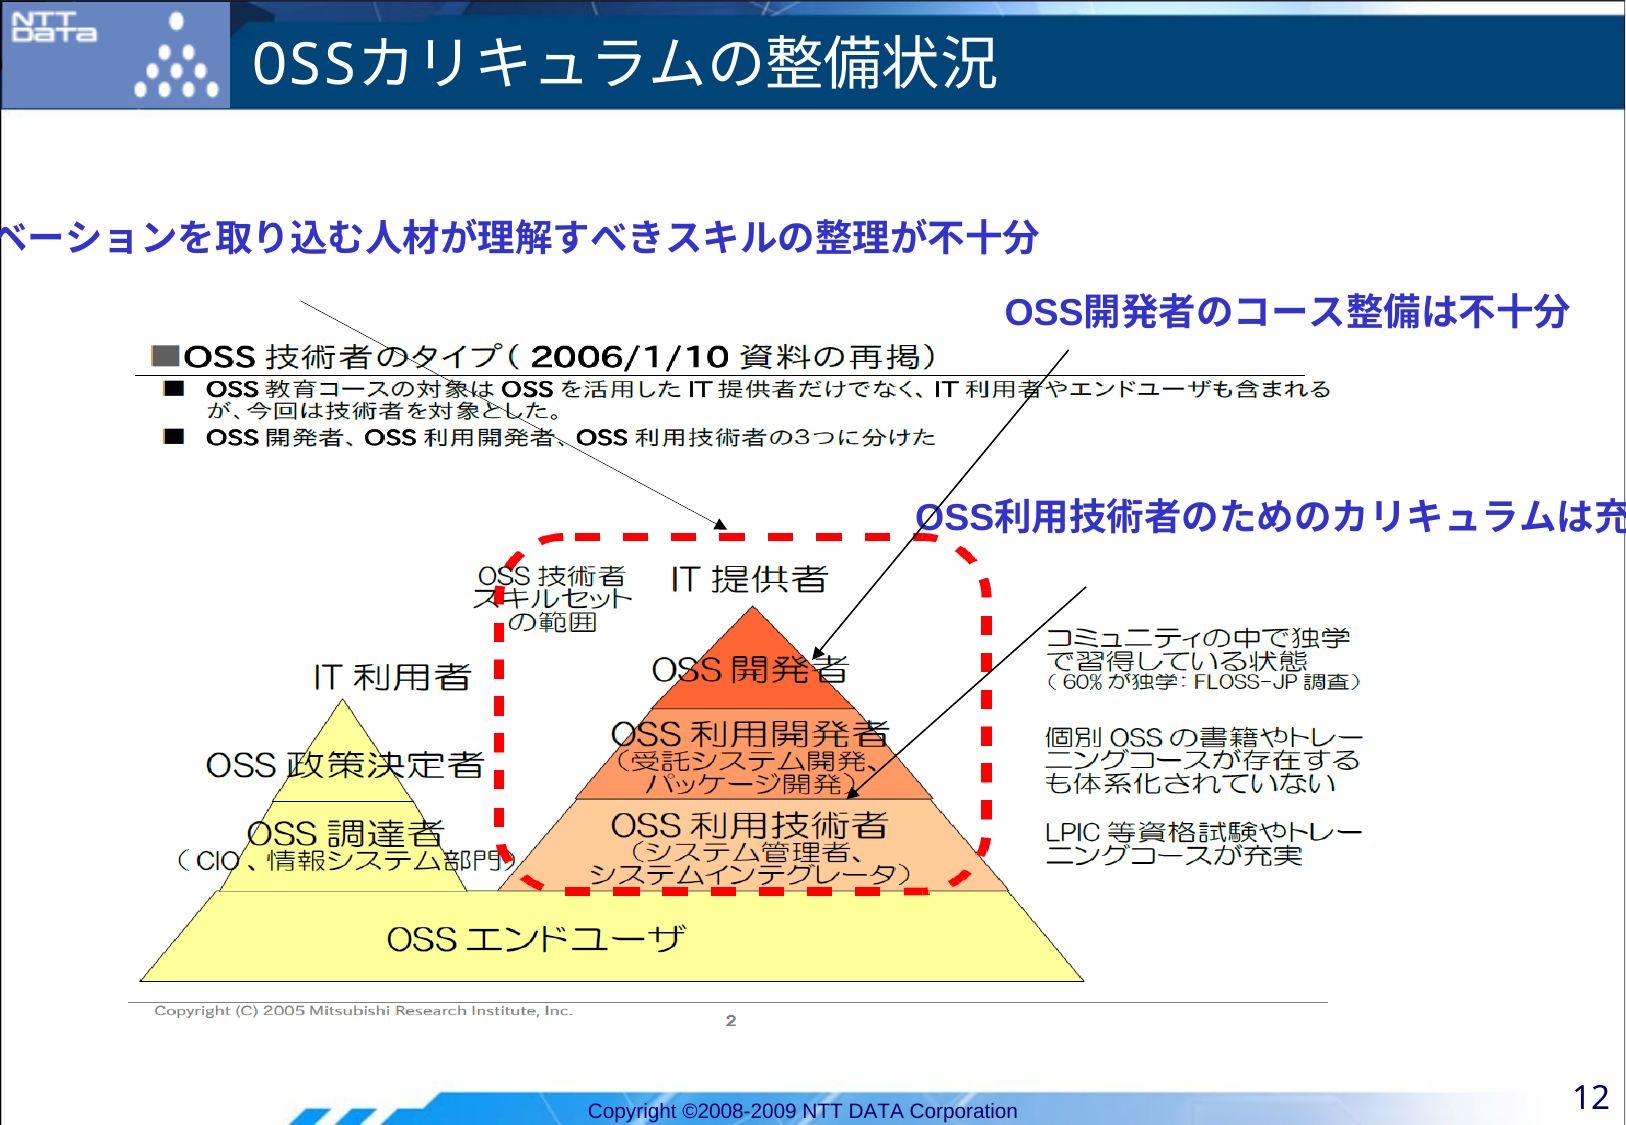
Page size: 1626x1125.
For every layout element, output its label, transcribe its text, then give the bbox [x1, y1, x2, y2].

text_box OSSによるイノベーションを取り込む人材が理解すべきスキルの整理が不十分 [0, 210, 1056, 269]
text_box OSS開発者のコース整備は不十分 [989, 284, 1587, 342]
picture [0, 0, 1626, 1125]
title OSSカリキュラムの整備状況 [246, 18, 1625, 109]
text_box OSS利用技術者のためのカリキュラムは充実した [900, 488, 952, 547]
text_box OSS利用技術者のためのカリキュラムは充実した [908, 488, 1626, 547]
